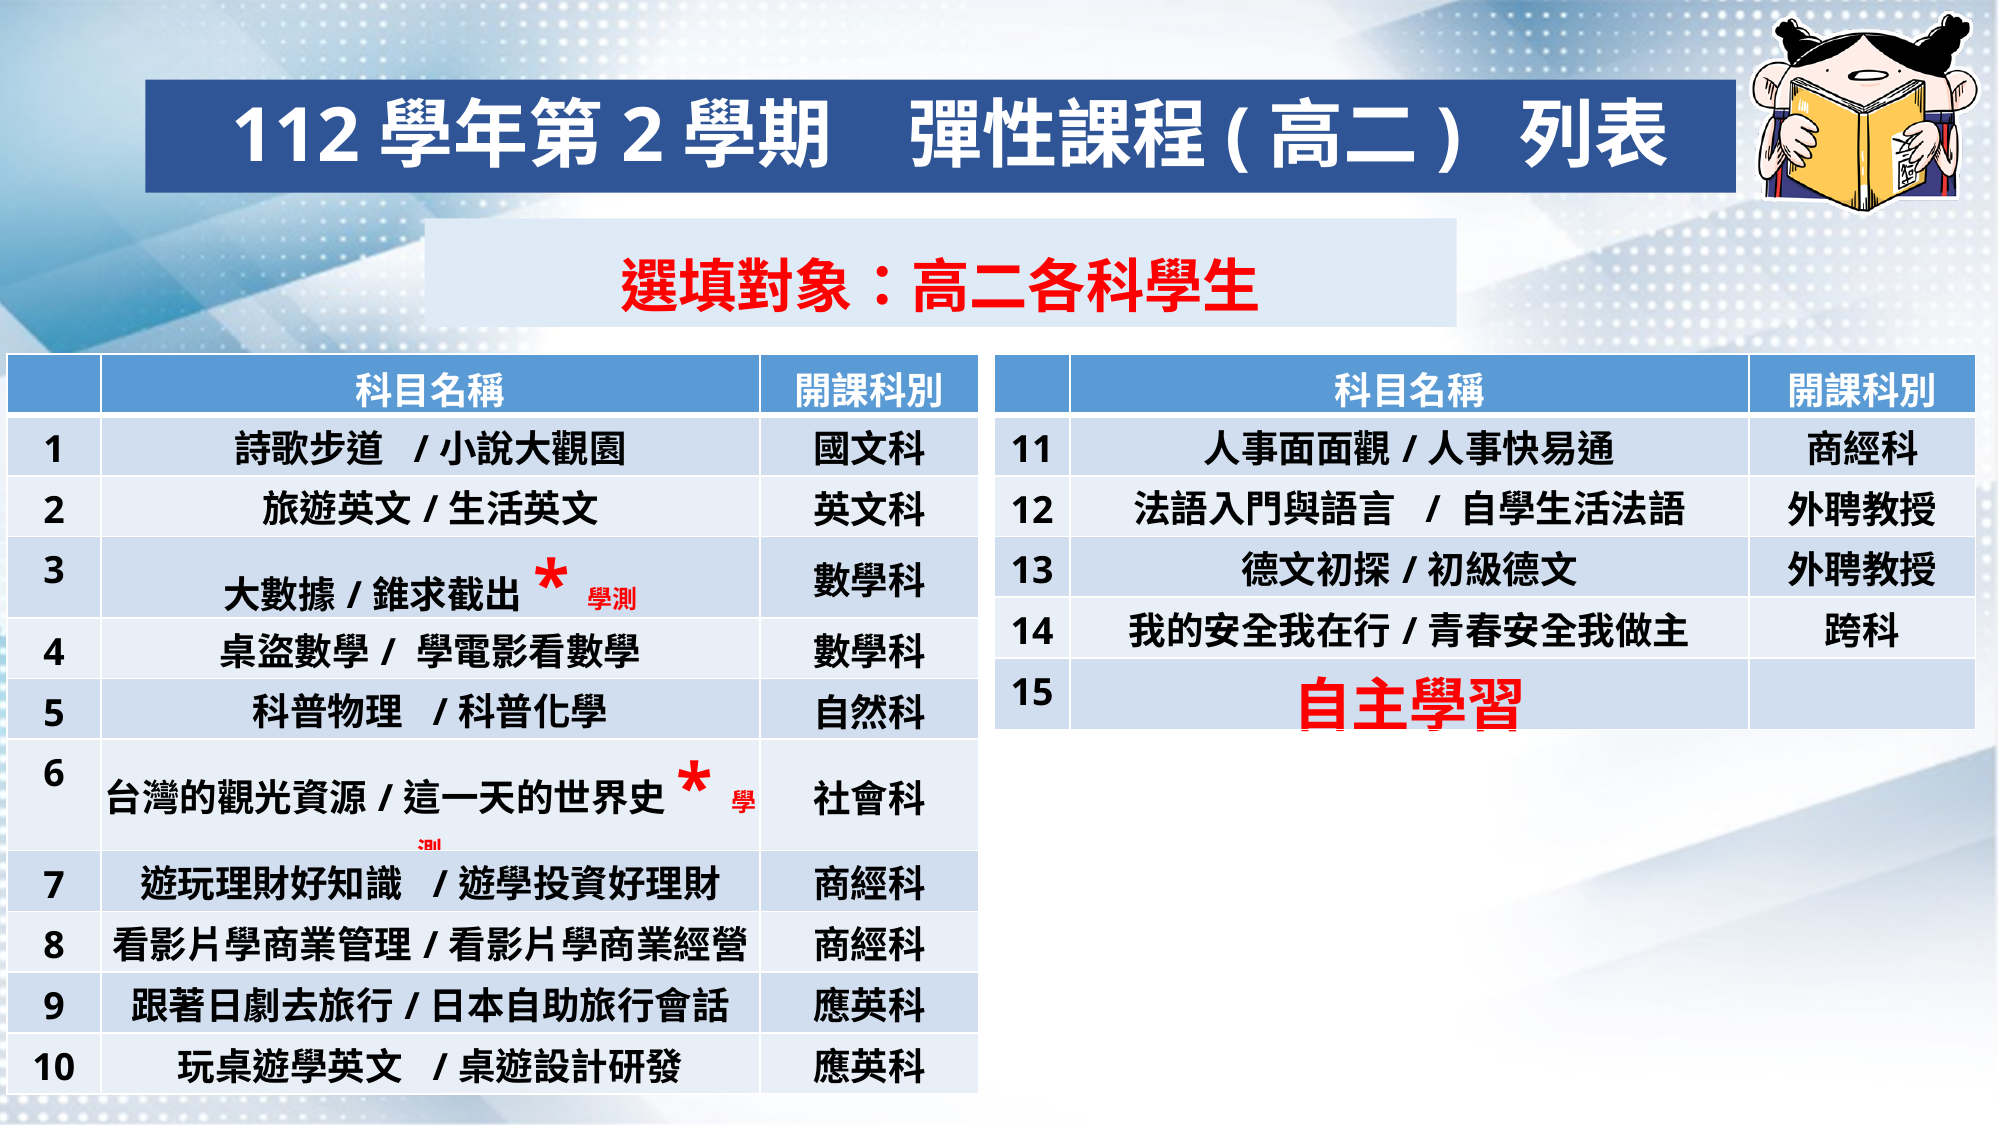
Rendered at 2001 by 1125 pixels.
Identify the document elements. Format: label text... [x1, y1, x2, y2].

table_cell 10 [8, 1034, 100, 1093]
table_cell 玩桌遊學英文 /桌遊設計研發 [102, 1034, 759, 1093]
table_cell 英文科 [761, 477, 978, 536]
table_cell 8 [8, 912, 100, 971]
table_cell 跟著日劇去旅行/日本自助旅行會話 [102, 973, 759, 1032]
table_cell 6 [8, 740, 100, 850]
table_cell 15 [995, 659, 1069, 729]
table_cell 1 [8, 418, 100, 475]
table_header [995, 355, 1069, 412]
table_cell 德文初探/初級德文 [1071, 537, 1748, 596]
table_cell 數學科 [761, 619, 978, 678]
table_cell 9 [8, 973, 100, 1032]
table_cell 4 [8, 619, 100, 678]
table_cell 7 [8, 851, 100, 911]
table_cell 桌盜數學/ 學電影看數學 [102, 619, 759, 678]
table_cell 我的安全我在行/青春安全我做主 [1071, 598, 1748, 657]
text_box 112學年第2學期 彈性課程(高二) 列表 [145, 79, 1730, 193]
table_cell 商經科 [1750, 418, 1975, 475]
table_cell 自主學習 [1308, 716, 1336, 722]
table_cell 應英科 [761, 973, 978, 1032]
table_header 科目名稱 [1071, 355, 1748, 412]
table_header 科目名稱 [102, 355, 759, 412]
table_header [8, 355, 100, 412]
table_cell 旅遊英文/生活英文 [102, 477, 759, 536]
table_cell 科普物理 /科普化學 [102, 679, 759, 738]
table_cell 國文科 [761, 418, 978, 475]
table_cell 12 [995, 477, 1069, 536]
table_cell 外聘教授 [1750, 477, 1975, 536]
table_cell 11 [995, 418, 1069, 475]
table_cell [1750, 659, 1975, 729]
table_cell 數學科 [761, 537, 978, 617]
table_cell 3 [8, 537, 100, 617]
table_cell 自主學習 [1071, 659, 1748, 729]
table_header 開課科別 [761, 355, 978, 412]
table_cell 自主學習 [1308, 691, 1336, 697]
picture [0, 0, 1998, 1125]
table_cell 法語入門與語言 / 自學生活法語 [1071, 477, 1748, 536]
table_cell 外聘教授 [1750, 537, 1975, 596]
table_cell 應英科 [761, 1034, 978, 1093]
table_cell 2 [8, 477, 100, 536]
table_cell 遊玩理財好知識 /遊學投資好理財 [102, 851, 759, 911]
table_cell 詩歌步道 /小說大觀園 [102, 418, 759, 475]
table_cell 自主學習 [1308, 703, 1336, 709]
table_cell 商經科 [761, 912, 978, 971]
table_cell 商經科 [761, 851, 978, 911]
table_cell 跨科 [1750, 598, 1975, 657]
table_cell 5 [8, 679, 100, 738]
table_cell 自然科 [761, 679, 978, 738]
table_cell 看影片學商業管理/看影片學商業經營 [102, 912, 759, 971]
table_cell 台灣的觀光資源/這一天的世界史*學測 [102, 740, 759, 850]
table_cell 大數據/錐求截出*學測 [102, 537, 759, 617]
text_box 選填對象：高二各科學生 [424, 218, 1457, 327]
table_cell 人事面面觀/人事快易通 [1071, 418, 1748, 475]
table_header 開課科別 [1750, 355, 1975, 412]
table_cell 13 [995, 537, 1069, 596]
table_cell 社會科 [761, 740, 978, 850]
table_cell 14 [995, 598, 1069, 657]
